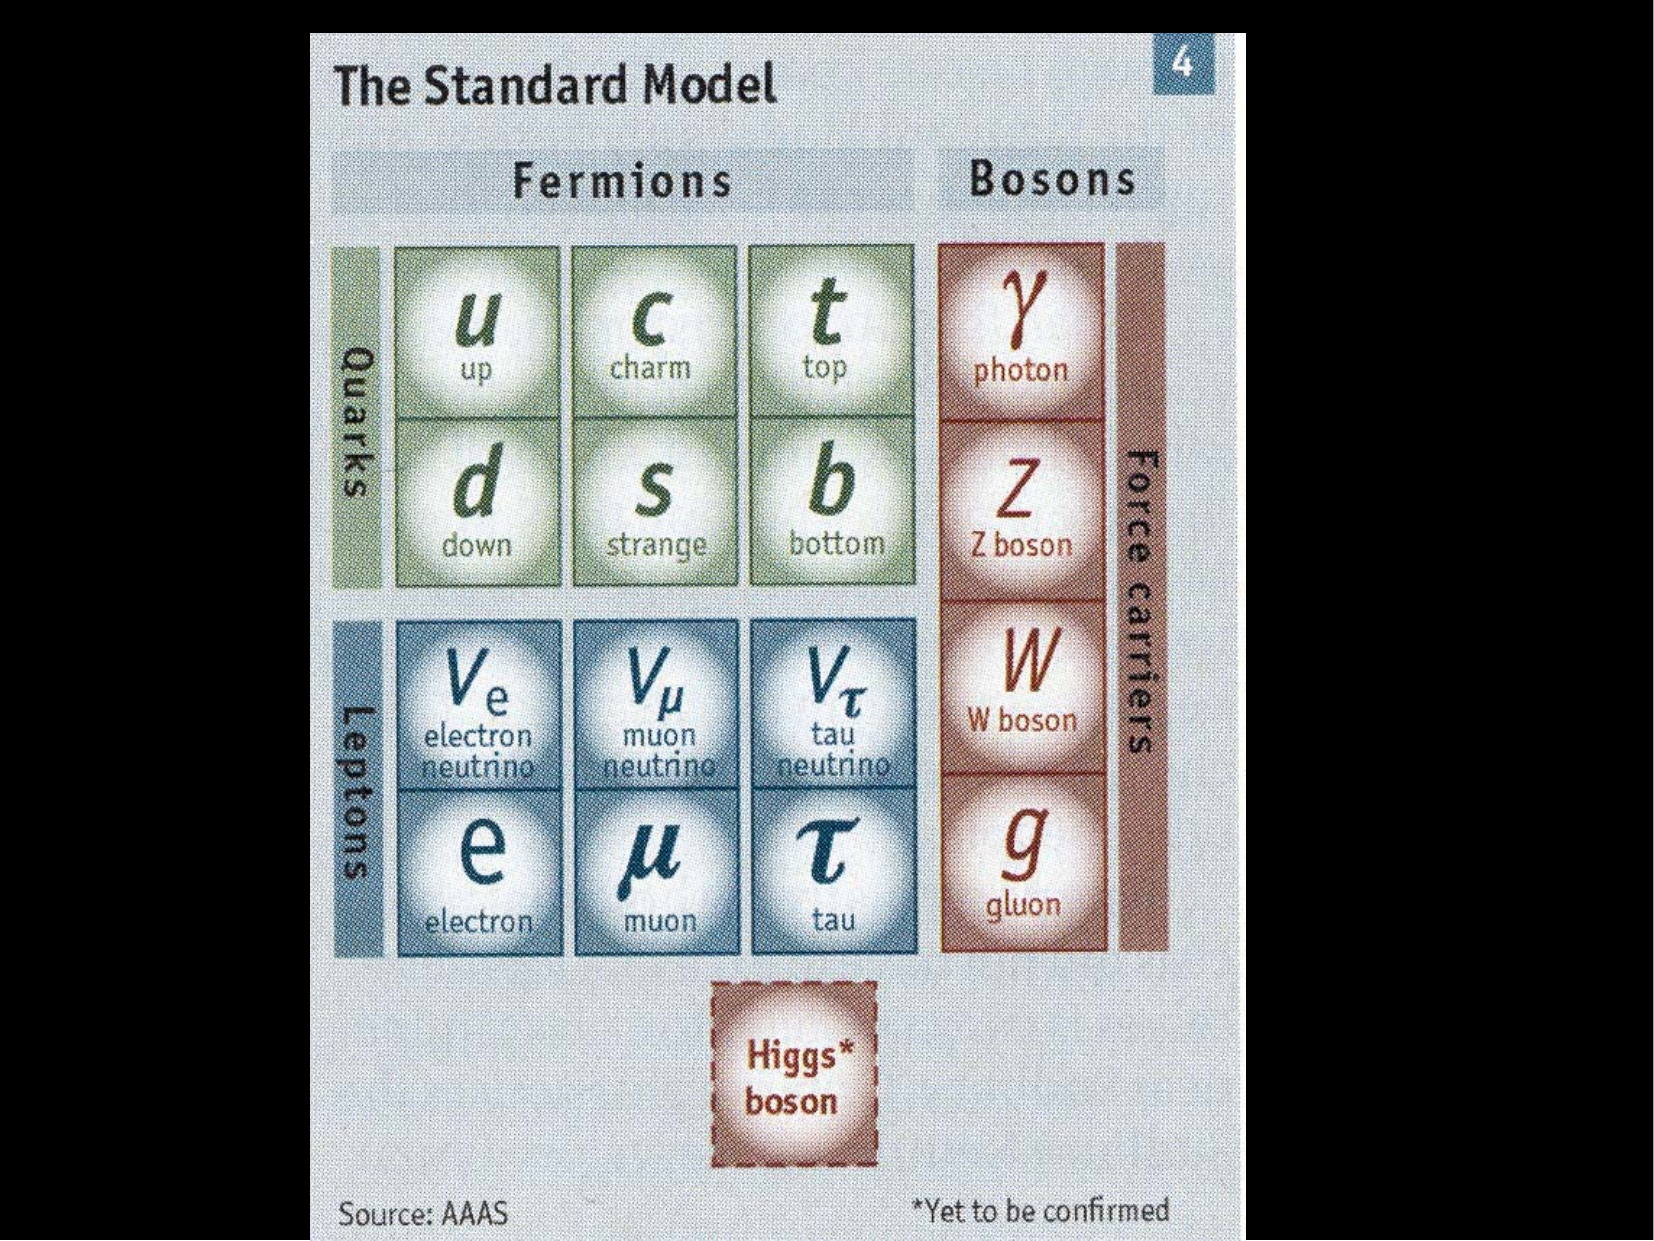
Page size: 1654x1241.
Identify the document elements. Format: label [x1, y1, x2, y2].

picture [310, 33, 1246, 1241]
